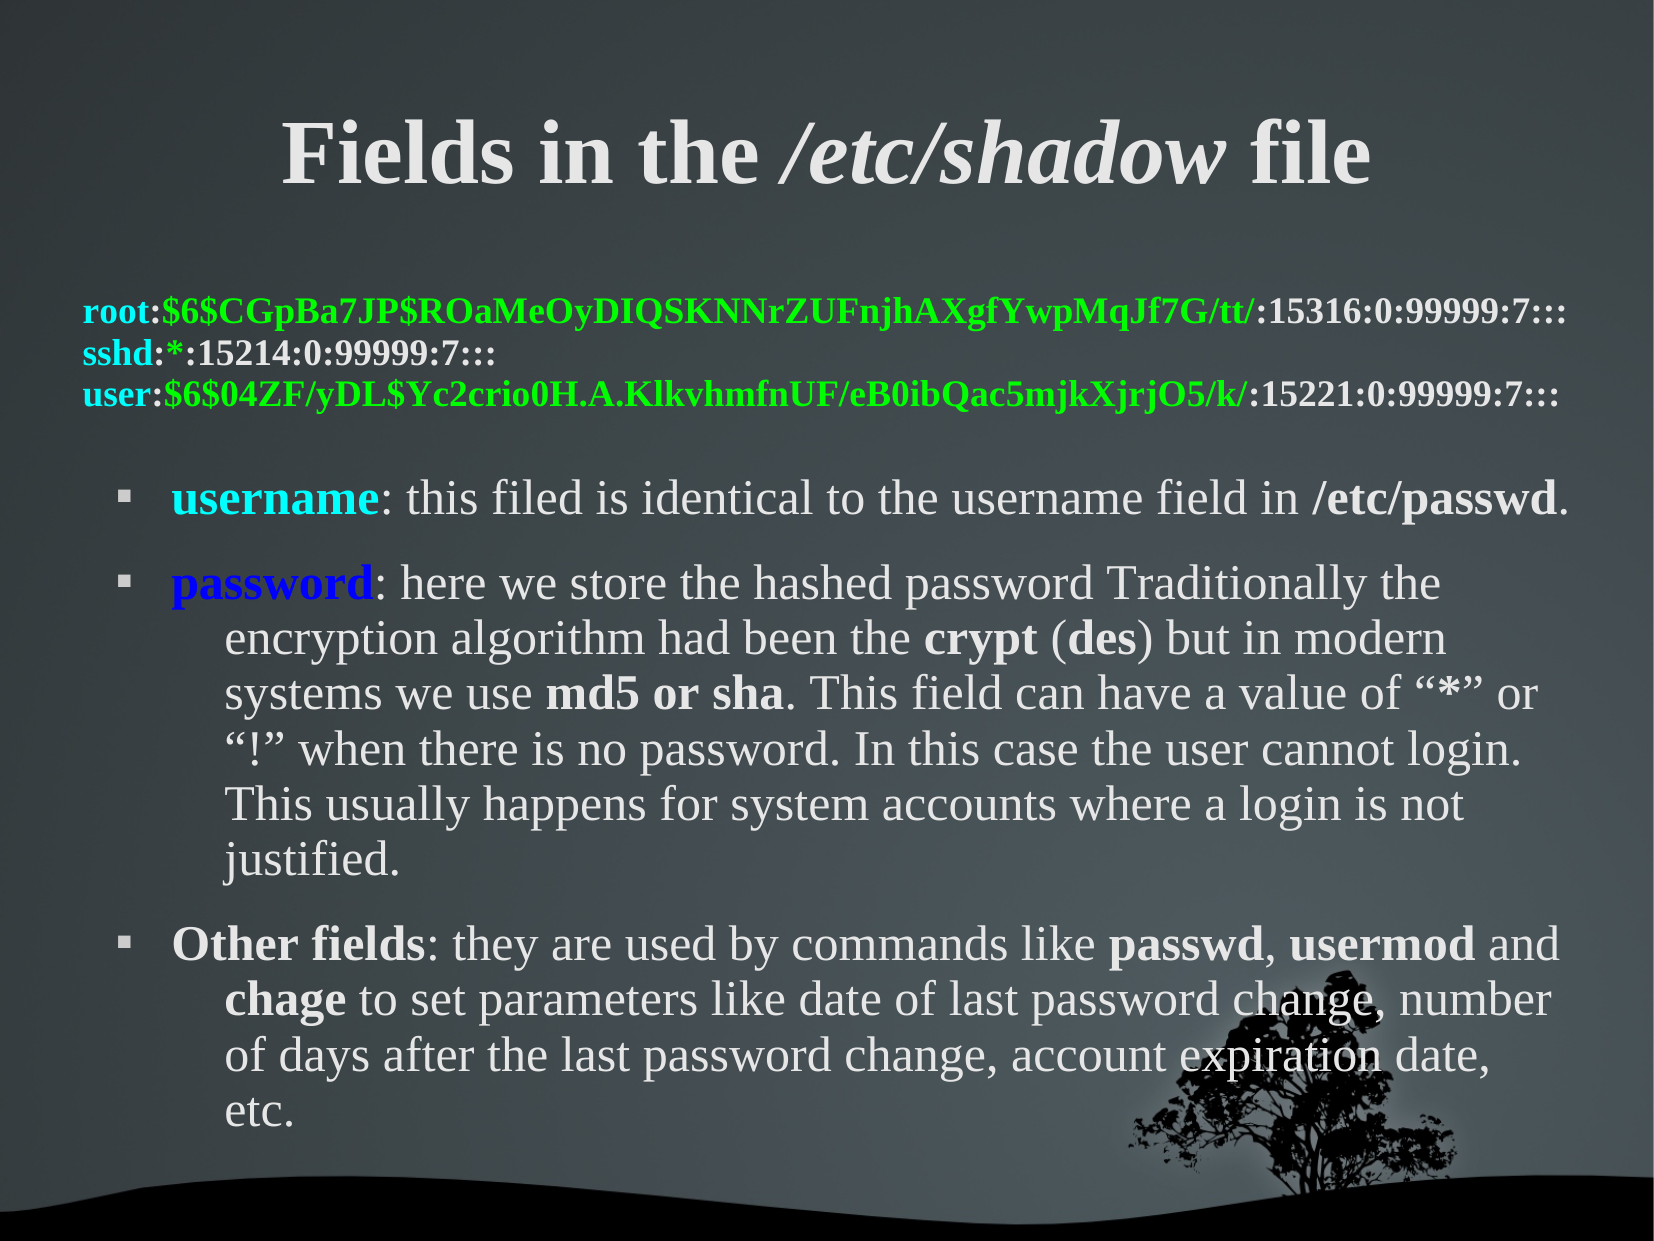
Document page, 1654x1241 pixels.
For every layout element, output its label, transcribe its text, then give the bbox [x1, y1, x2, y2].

picture [0, 0, 1654, 1241]
list root:$6$CGpBa7JP$ROaMeOyDIQSKNNrZUFnjhAXgfYwpMqJf7G/tt/:15316:0:99999:7::: sshd:*:15214:0:99999:7::: user:$6$04ZF/yDL$Yc2crio0H.A.KlkvhmfnUF/eB0ibQac5mjkXjrjO5/k/:15221:0:99999:7::: username: this filed is identical to the username field in /etc/passwd. password: here we store the hashed password Traditionally the encryption algorithm had been the crypt (des) but in modern systems we use md5 or sha. This field can have a value of “*” or “!” when there is no password. In this case the user cannot login. This usually happens for system accounts where a login is not justified. Other fields: they are used by commands like passwd, usermod and chage to set parameters like date of last password change, number of days after the last password change, account expiration date, etc. [82, 290, 1571, 1138]
title Fields in the /etc/shadow file [82, 49, 1571, 257]
